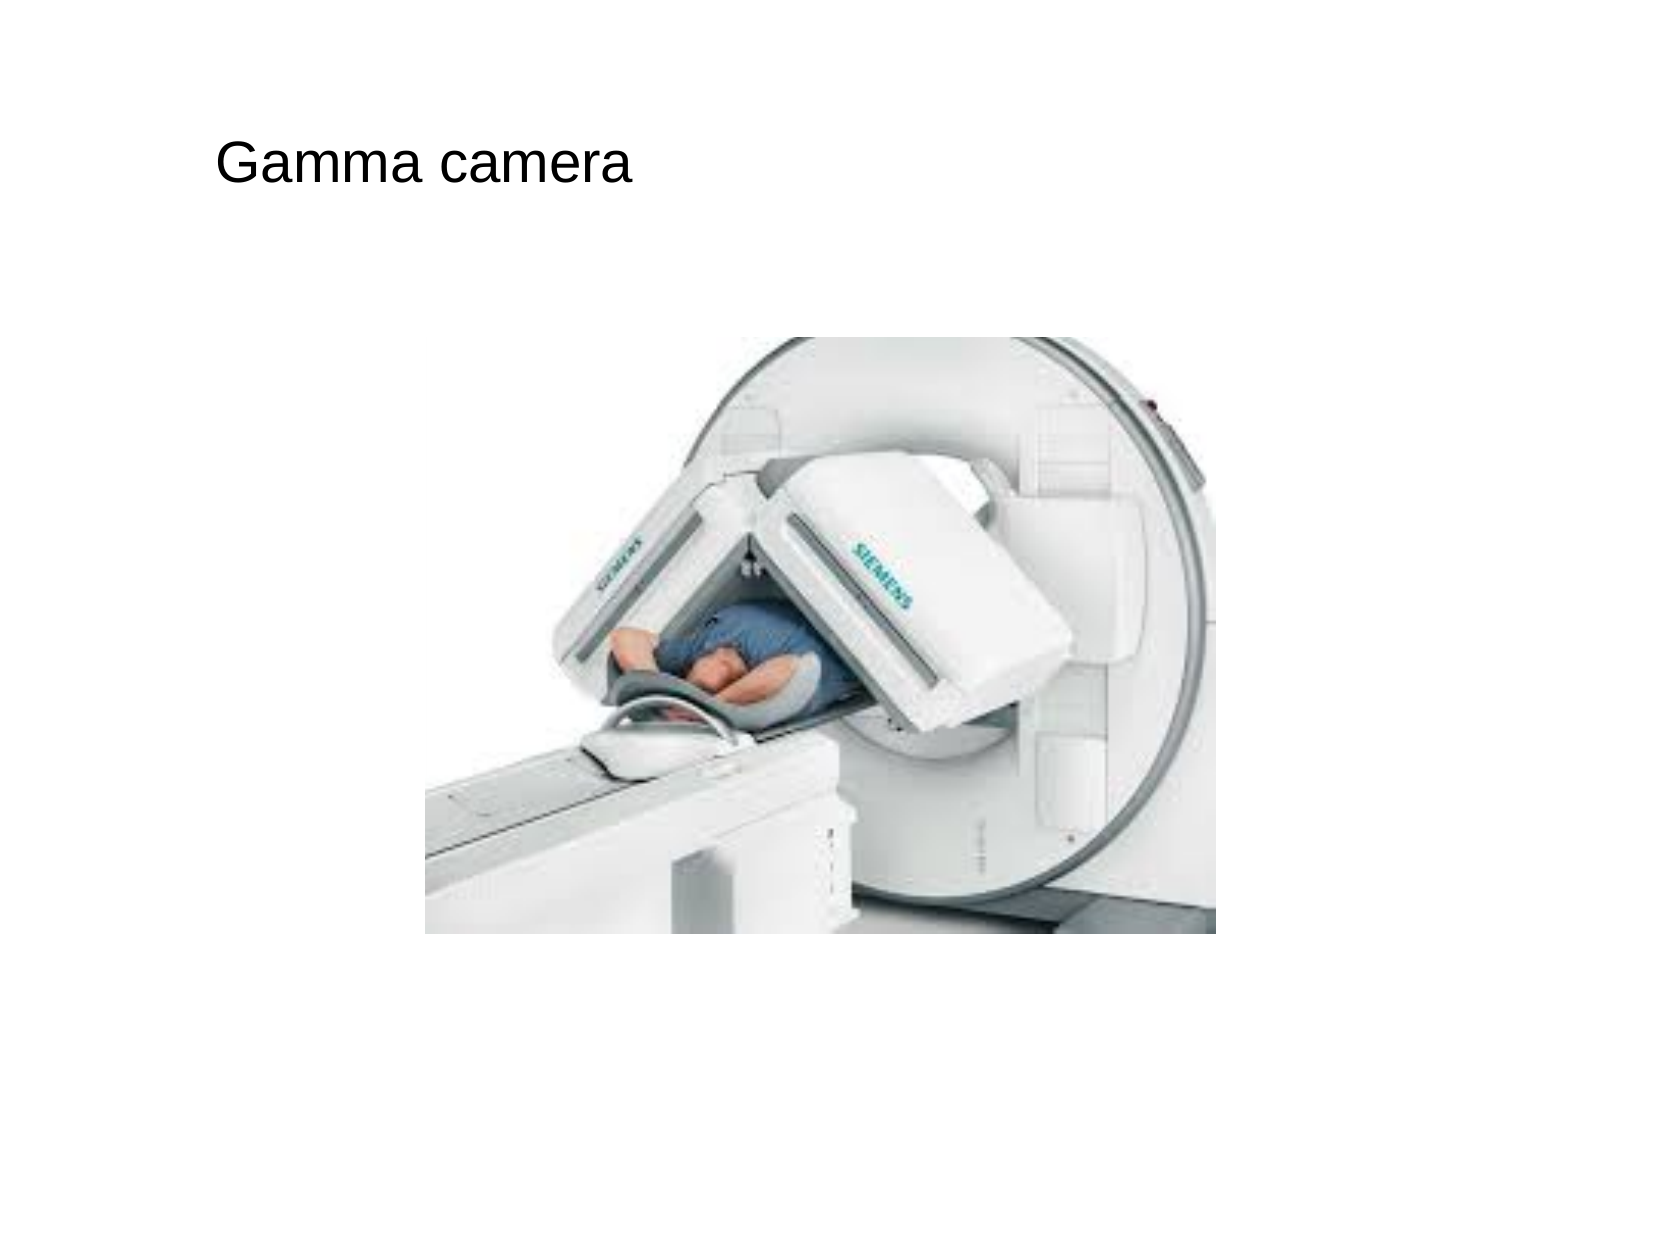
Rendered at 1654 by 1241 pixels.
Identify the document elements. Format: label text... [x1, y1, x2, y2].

picture [425, 337, 1216, 934]
text_box Gamma camera [200, 122, 804, 241]
